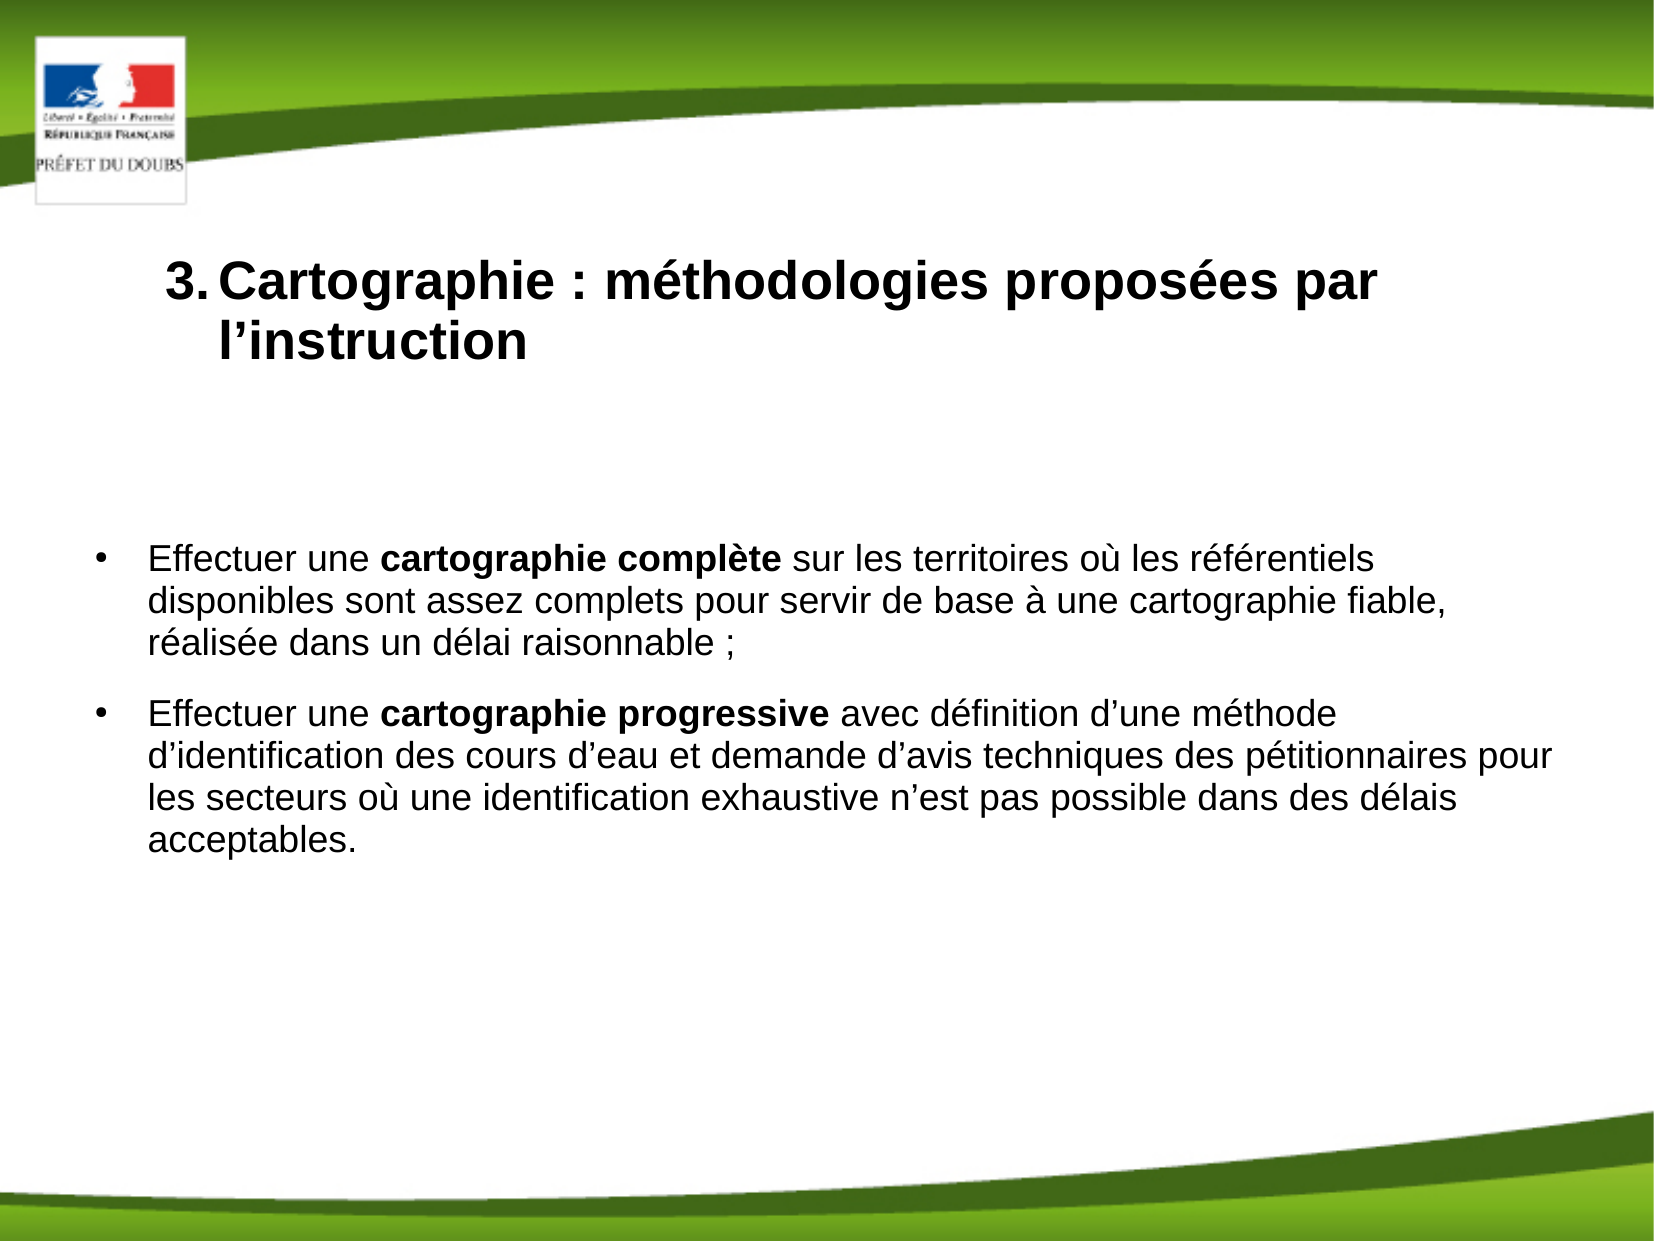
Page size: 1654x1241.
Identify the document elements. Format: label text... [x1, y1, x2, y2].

picture [0, 0, 1654, 1241]
list Cartographie : méthodologies proposées par l’instruction Effectuer une cartographie complète sur les territoires où les référentiels disponibles sont assez complets pour servir de base à une cartographie fiable, réalisée dans un délai raisonnable ; Effectuer une cartographie progressive avec définition d’une méthode d’identification des cours d’eau et demande d’avis techniques des pétitionnaires pour les secteurs où une identification exhaustive n’est pas possible dans des délais acceptables. [76, 236, 1565, 1133]
